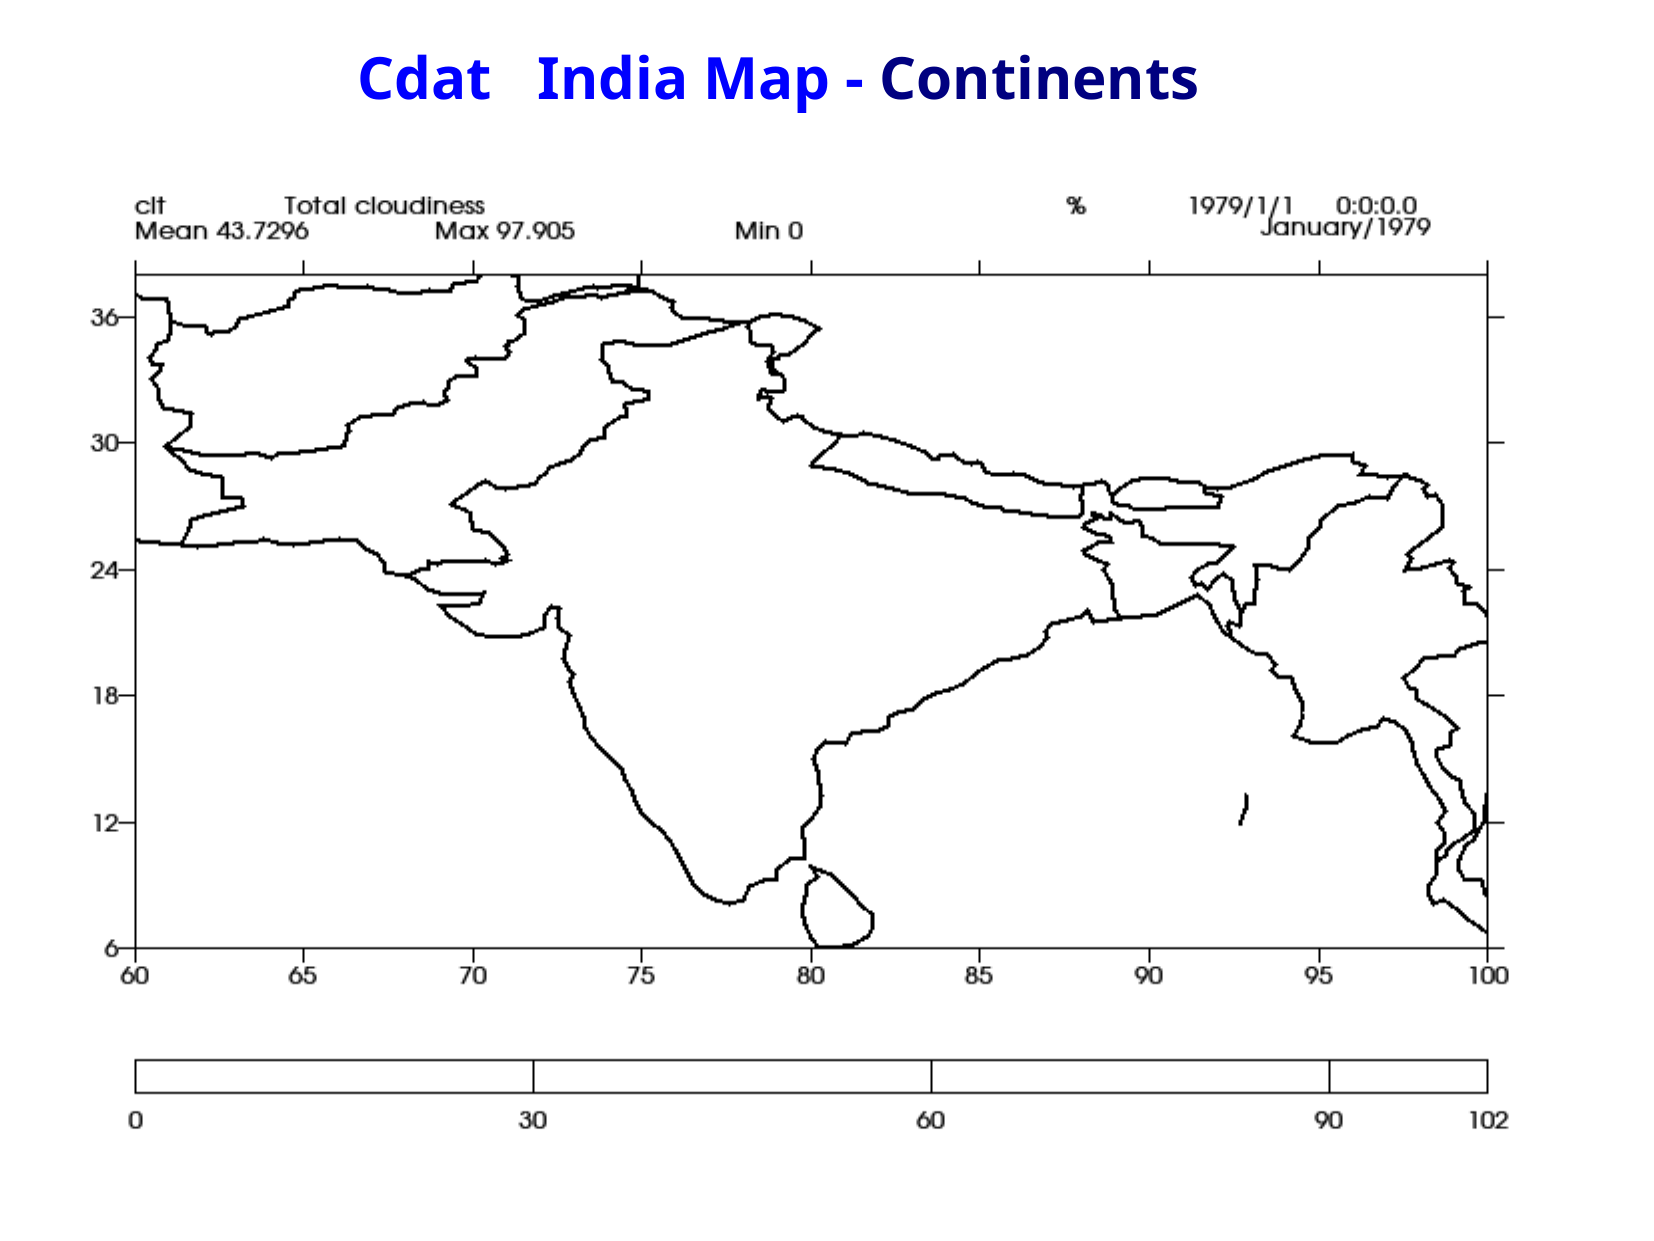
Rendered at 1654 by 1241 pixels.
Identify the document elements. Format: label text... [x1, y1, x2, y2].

picture [59, 118, 1565, 1241]
text_box Cdat India Map - Continents [236, 29, 1388, 125]
